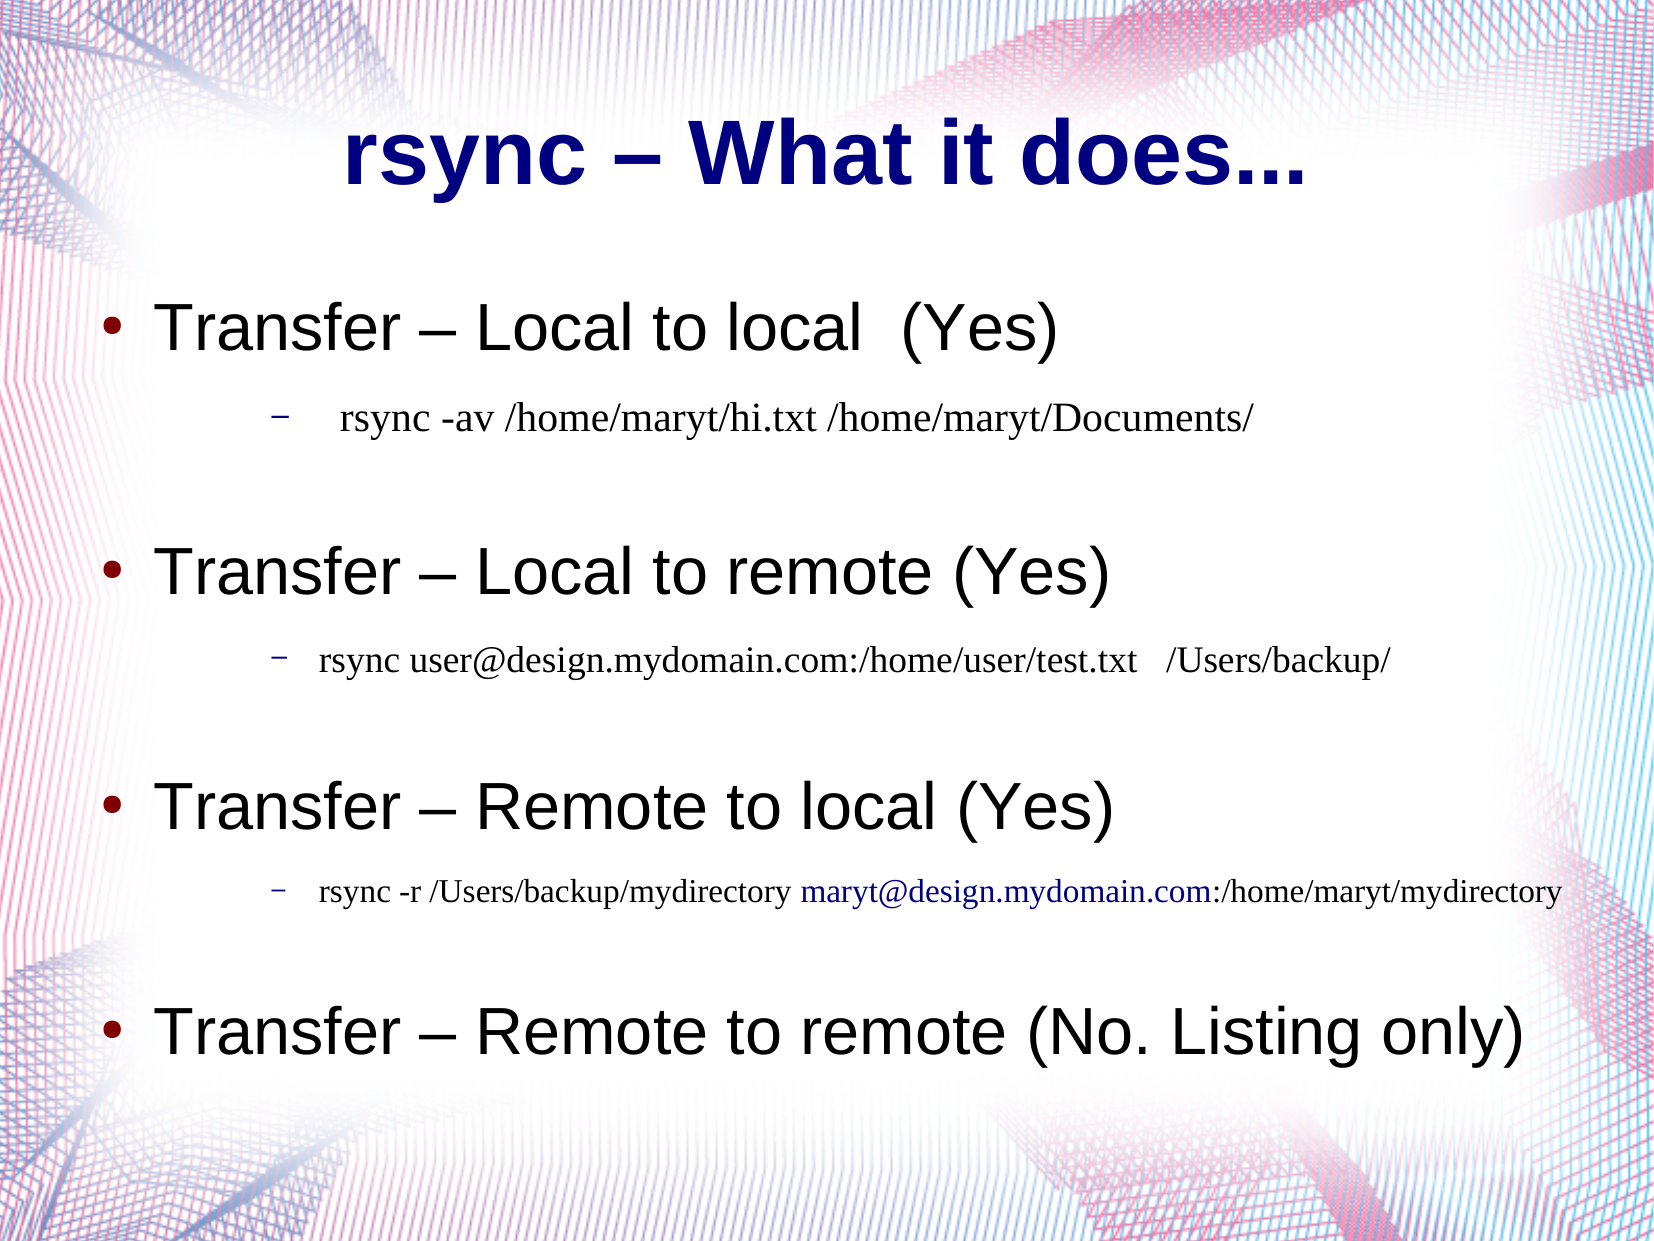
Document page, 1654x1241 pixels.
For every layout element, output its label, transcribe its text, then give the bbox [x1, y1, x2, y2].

list Transfer – Local to local (Yes) rsync -av /home/maryt/hi.txt /home/maryt/Documents/ Transfer – Local to remote (Yes) rsync user@design.mydomain.com:/home/user/test.txt /Users/backup/ Transfer – Remote to local (Yes) rsync -r /Users/backup/mydirectory maryt@design.mydomain.com:/home/maryt/mydirectory Transfer – Remote to remote (No. Listing only) [82, 290, 1571, 1238]
title rsync – What it does... [82, 56, 1571, 250]
picture [0, 0, 1654, 1241]
